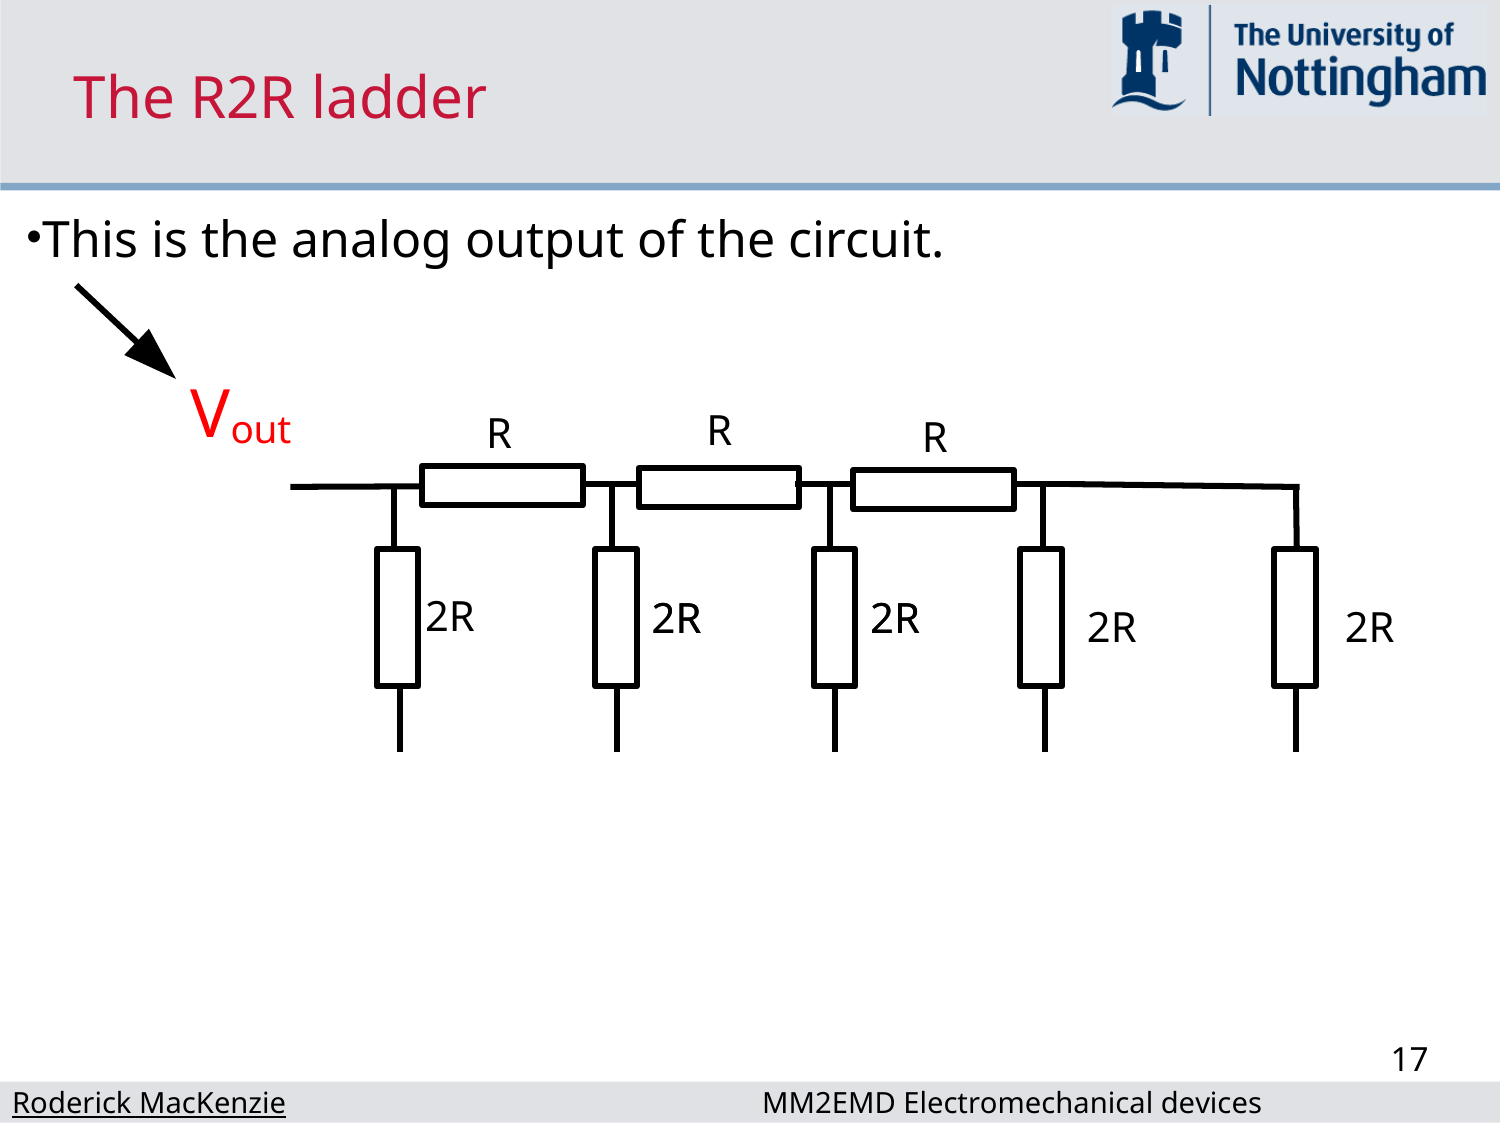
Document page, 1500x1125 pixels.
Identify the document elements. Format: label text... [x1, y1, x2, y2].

text_box 2R [410, 582, 511, 718]
text_box 2R [636, 584, 737, 719]
text_box R [907, 403, 1008, 538]
text_box Vout [175, 395, 326, 499]
picture [1111, 4, 1487, 116]
text_box 2R [1330, 593, 1431, 729]
text_box This is the analog output of the circuit. [10, 199, 1483, 395]
text_box R [471, 399, 572, 535]
title The R2R ladder [59, 20, 1137, 172]
text_box <number> [1375, 1030, 1500, 1101]
text_box 2R [1072, 593, 1173, 729]
text_box 2R [855, 584, 956, 719]
text_box R [691, 396, 792, 532]
